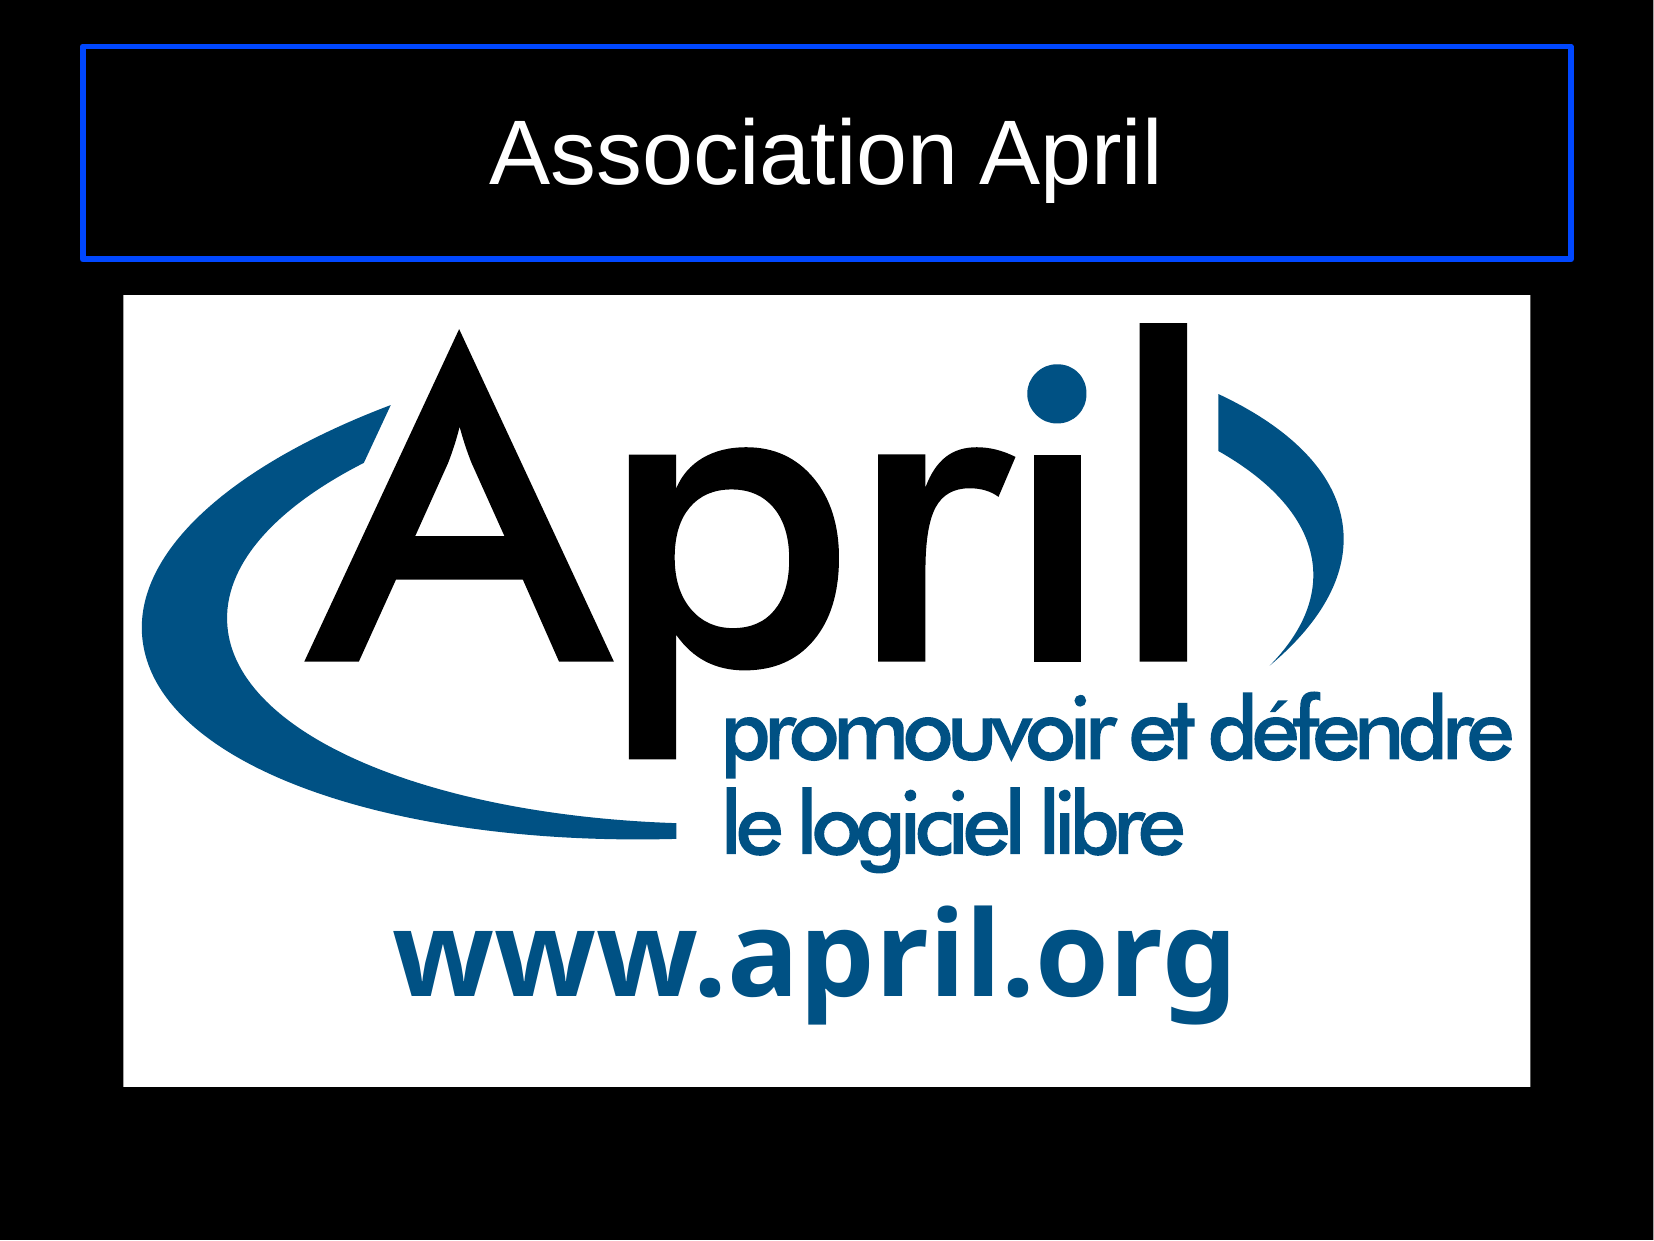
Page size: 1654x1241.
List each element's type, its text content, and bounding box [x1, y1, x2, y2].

title Association April [82, 46, 1571, 260]
picture [123, 295, 1531, 1087]
